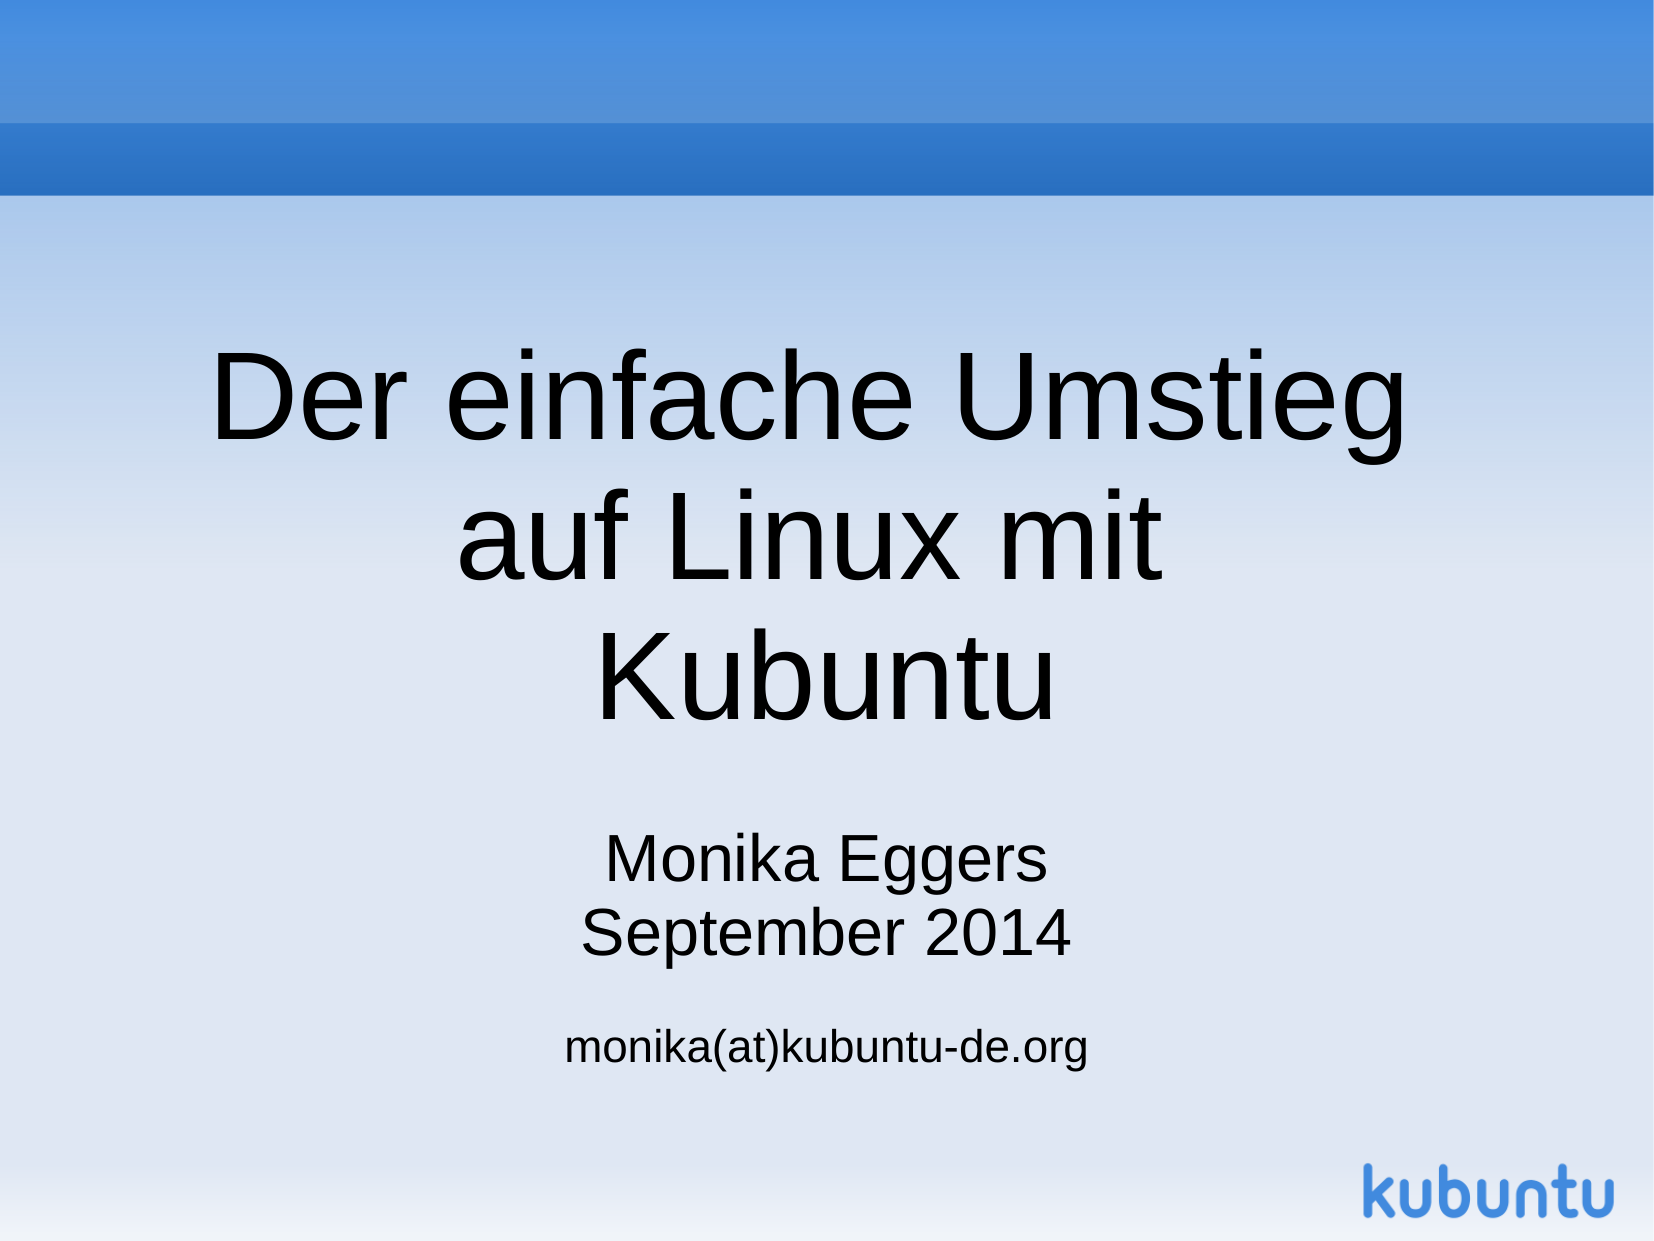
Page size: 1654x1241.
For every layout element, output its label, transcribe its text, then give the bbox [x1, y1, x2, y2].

subtitle Der einfache Umstieg auf Linux mit Kubuntu Monika Eggers September 2014 monika(at)kubuntu-de.org [82, 290, 1571, 1109]
picture [0, 0, 1654, 1241]
title [76, 0, 1565, 208]
